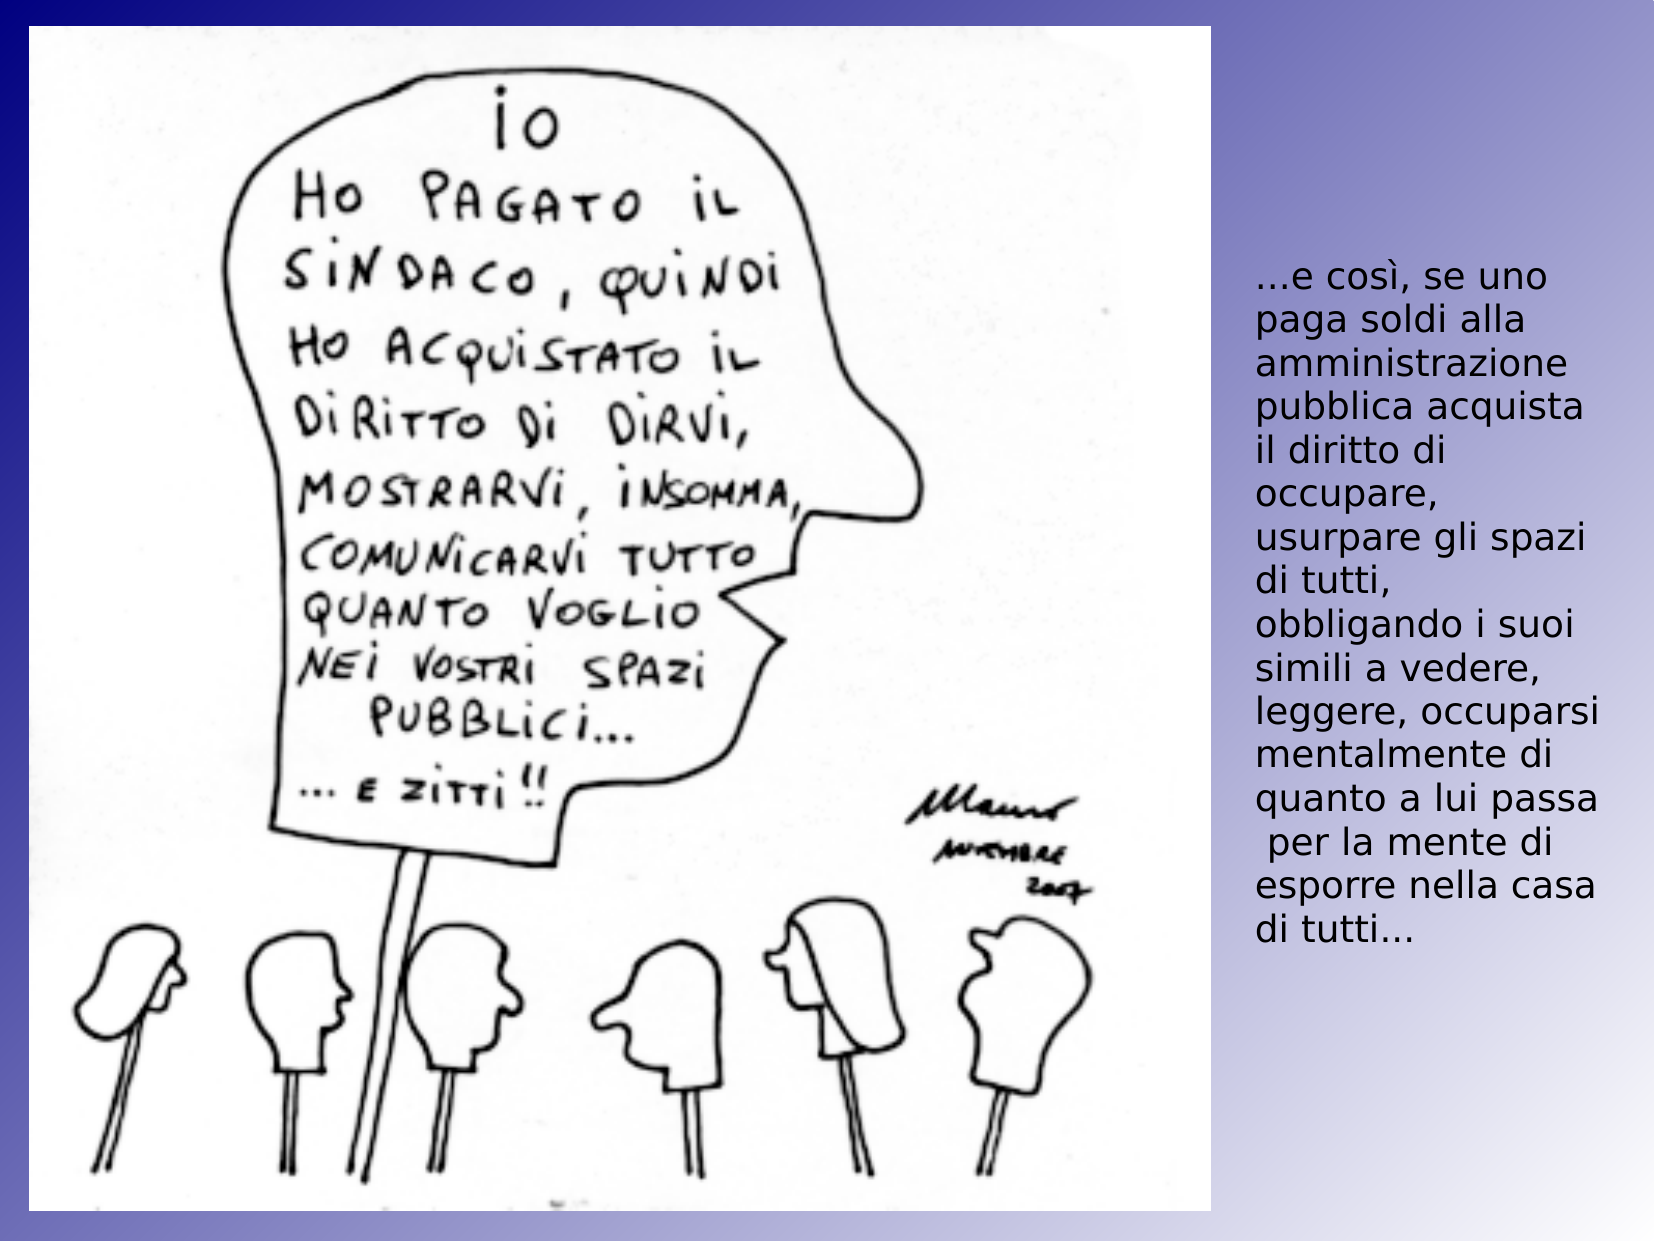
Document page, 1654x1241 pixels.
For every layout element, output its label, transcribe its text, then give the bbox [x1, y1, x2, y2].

picture [29, 26, 1211, 1211]
text_box ...e così, se uno paga soldi alla amministrazione pubblica acquista il diritto di occupare, usurpare gli spazi di tutti, obbligando i suoi simili a vedere, leggere, occuparsi mentalmente di quanto a lui passa per la mente di esporre nella casa di tutti... [1240, 29, 1625, 1211]
